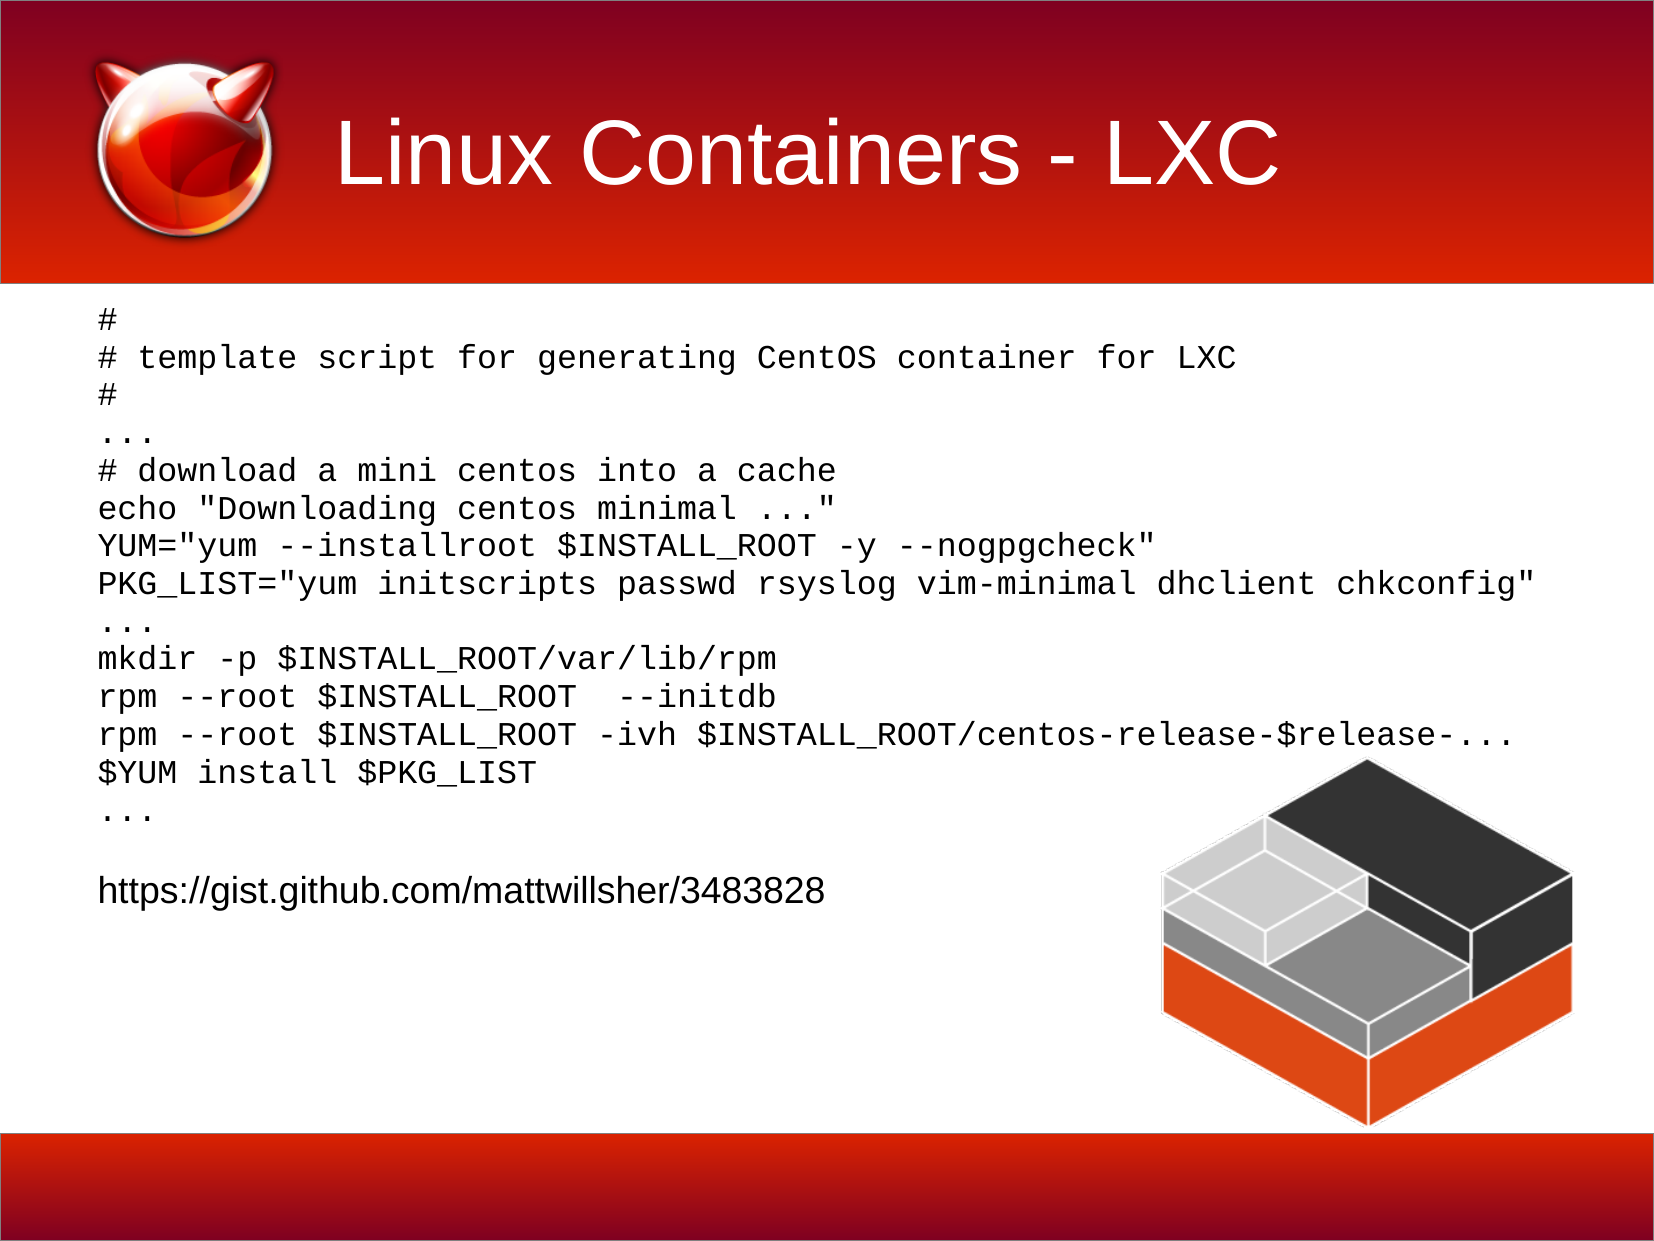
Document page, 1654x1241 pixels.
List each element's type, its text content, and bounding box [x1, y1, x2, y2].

text_box https://gist.github.com/mattwillsher/3483828 [82, 862, 922, 934]
title Linux Containers - LXC [82, 49, 1536, 257]
picture [1160, 846, 1575, 1128]
text_box # # template script for generating CentOS container for LXC # ... # download a mini centos into a cache echo "Downloading centos minimal ..." YUM="yum --installroot $INSTALL_ROOT -y --nogpgcheck" PKG_LIST="yum initscripts passwd rsyslog vim-minimal dhclient chkconfig" ... mkdir -p $INSTALL_ROOT/var/lib/rpm rpm --root $INSTALL_ROOT --initdb rpm --root $INSTALL_ROOT -ivh $INSTALL_ROOT/centos-release-$release-... $YUM install $PKG_LIST ... [82, 295, 1611, 846]
